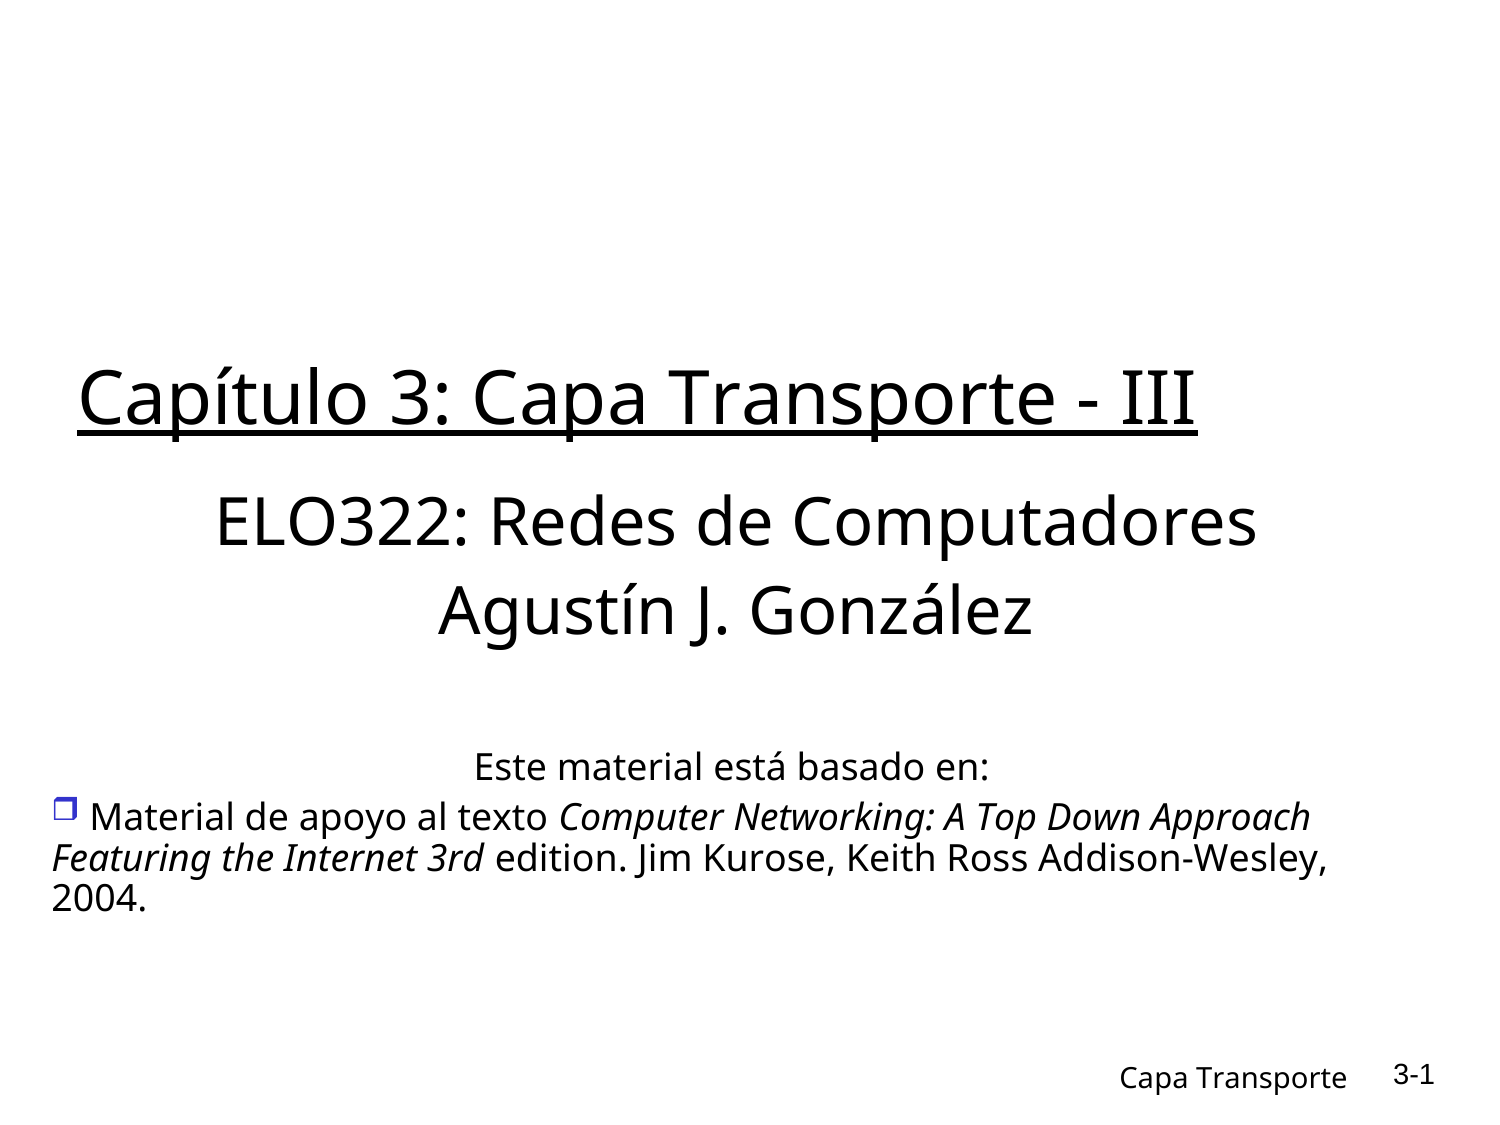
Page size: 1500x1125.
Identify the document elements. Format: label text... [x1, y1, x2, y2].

title Capítulo 3: Capa Transporte - III [62, 274, 1463, 517]
subtitle ELO322: Redes de Computadores Agustín J. González Este material está basado en: Material de apoyo al texto Computer Networking: A Top Down Approach Featuring the Internet 3rd edition. Jim Kurose, Keith Ross Addison-Wesley, 2004. [36, 479, 1437, 1038]
